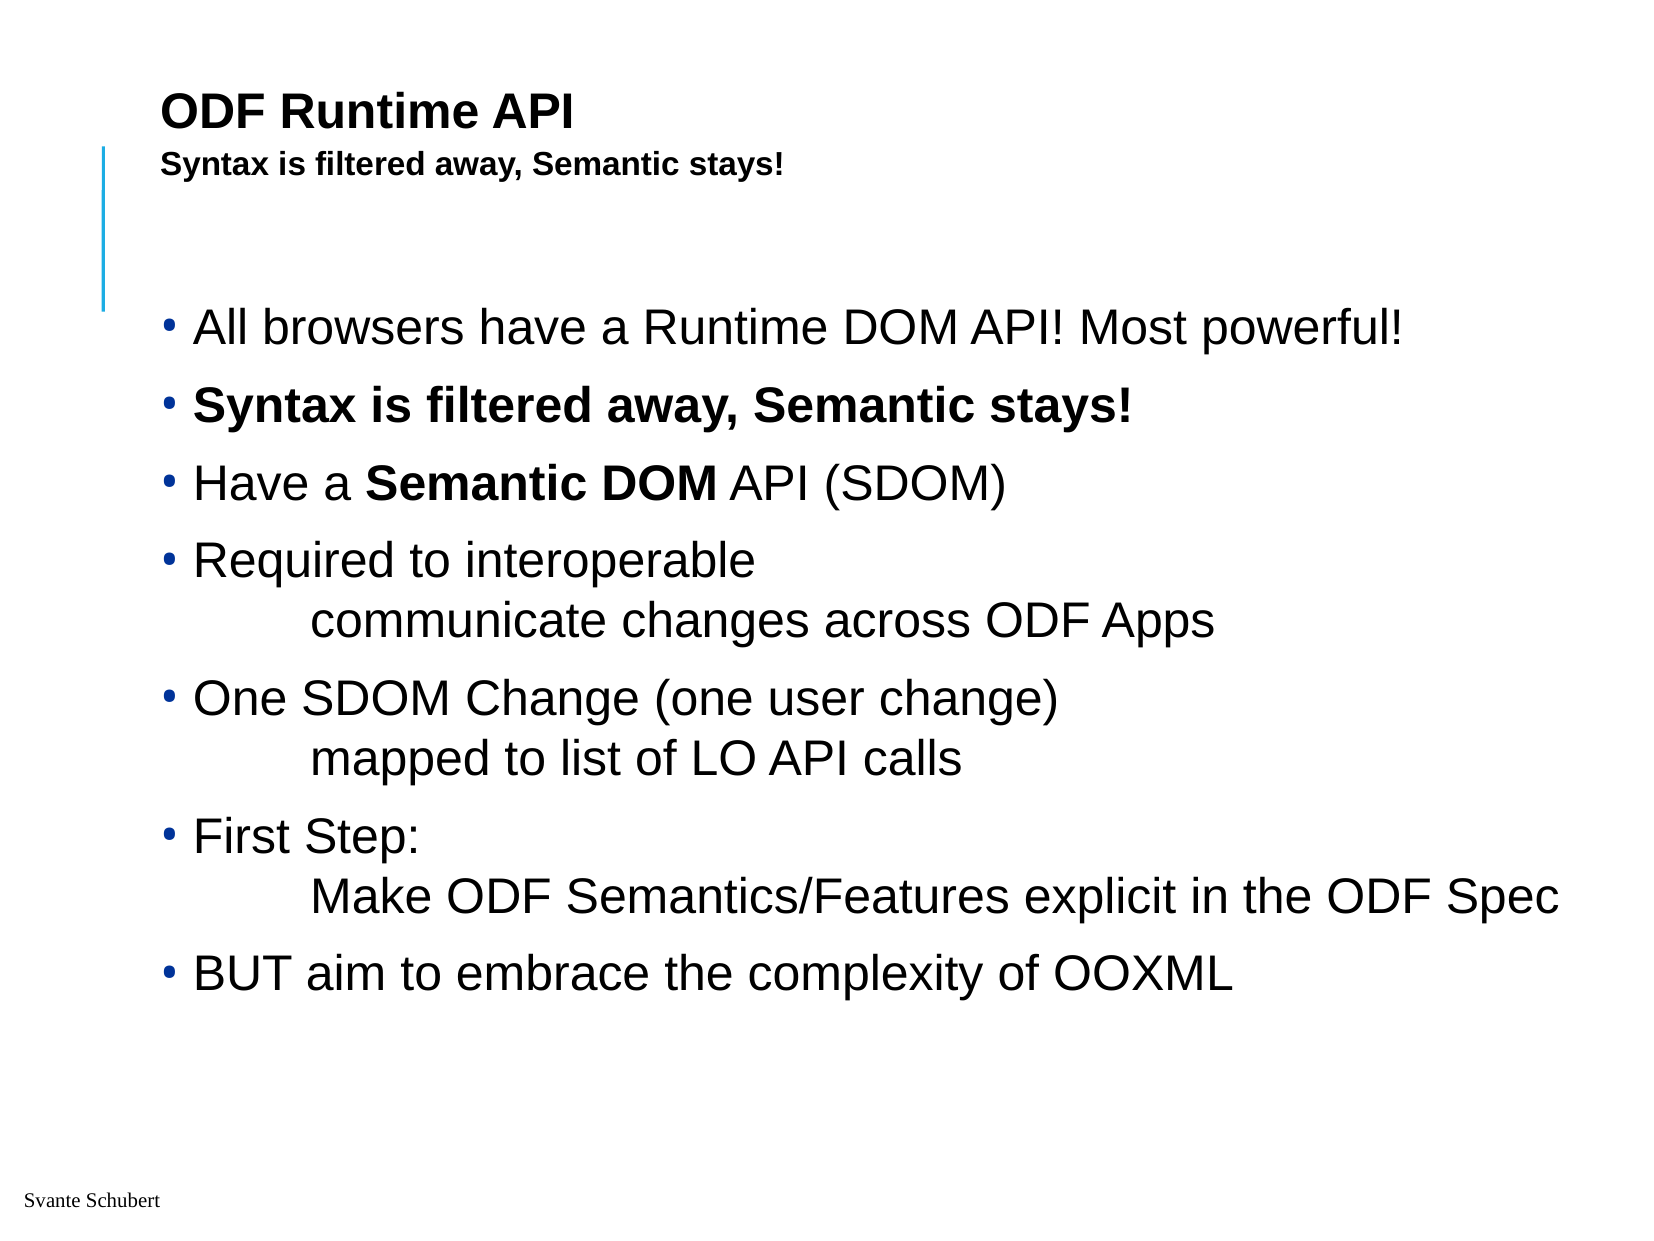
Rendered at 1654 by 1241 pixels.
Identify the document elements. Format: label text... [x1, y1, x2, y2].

list All browsers have a Runtime DOM API! Most powerful! Syntax is filtered away, Semantic stays! Have a Semantic DOM API (SDOM) Required to interoperable communicate changes across ODF Apps One SDOM Change (one user change) mapped to list of LO API calls First Step: Make ODF Semantics/Features explicit in the ODF Spec BUT aim to embrace the complexity of OOXML [160, 294, 1569, 1114]
title ODF Runtime API Syntax is filtered away, Semantic stays! [160, 74, 1530, 242]
text_box Svante Schubert [23, 1186, 588, 1218]
